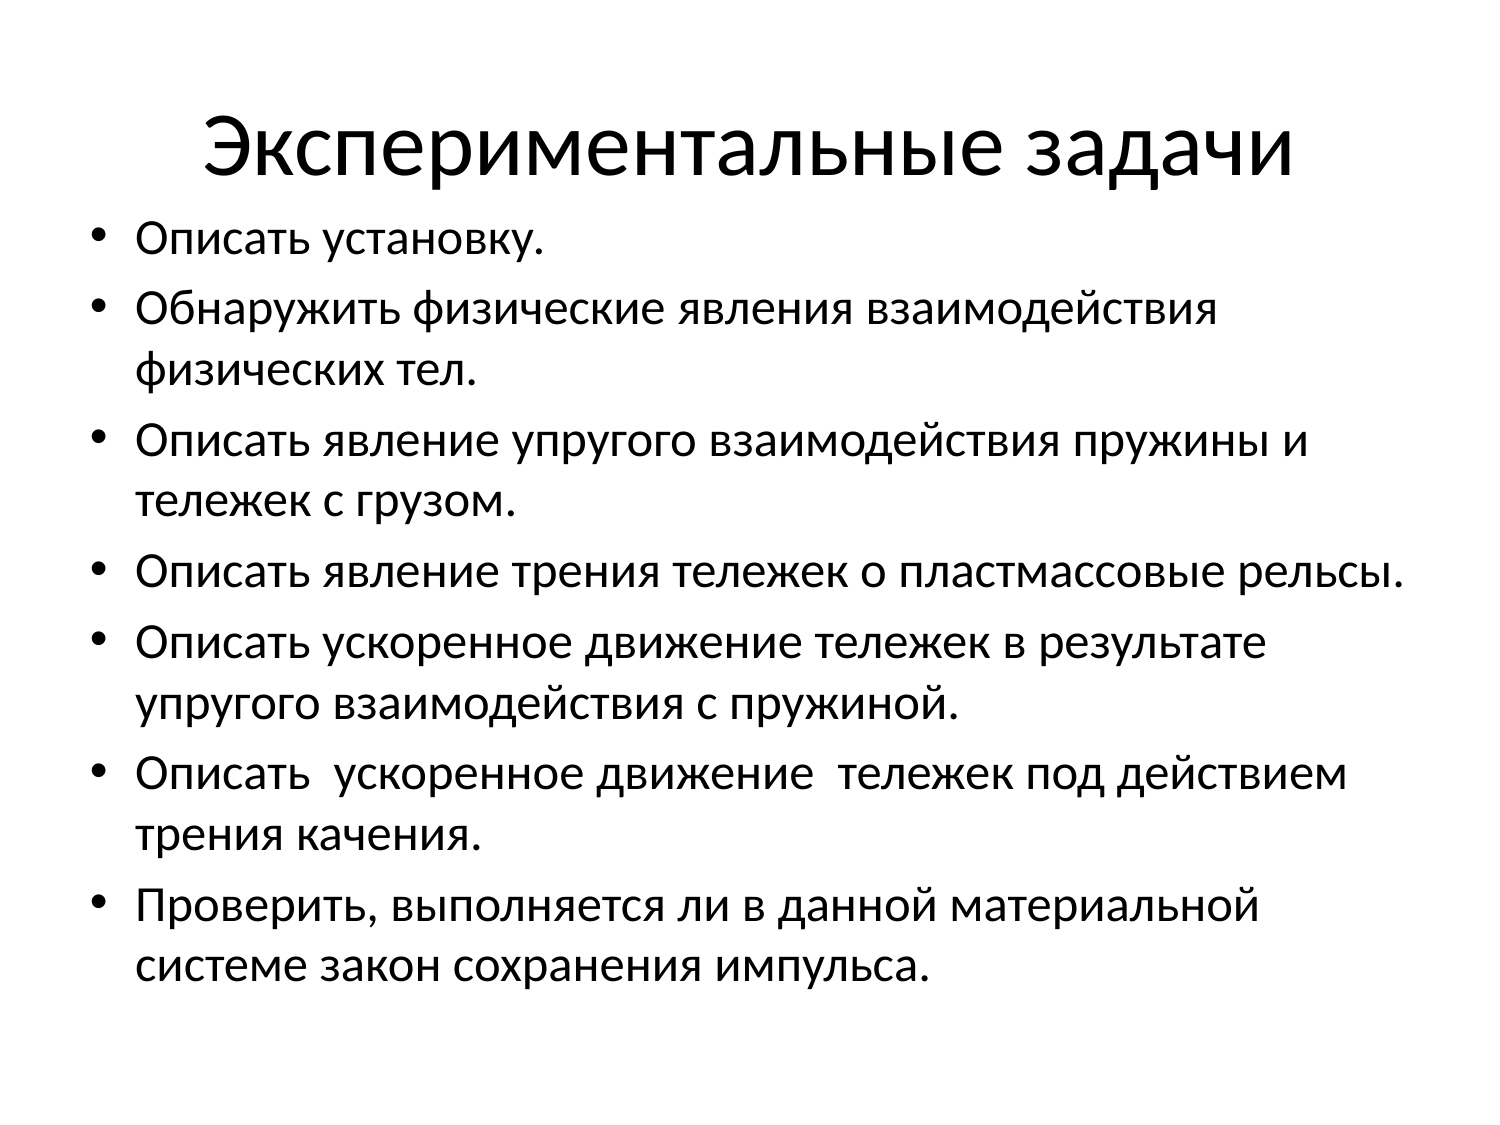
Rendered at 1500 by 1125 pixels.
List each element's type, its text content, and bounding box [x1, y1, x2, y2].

text_box Описать установку. Обнаружить физические явления взаимодействия физических тел. Описать явление упругого взаимодействия пружины и тележек с грузом. Описать явление трения тележек о пластмассовые рельсы. Описать ускоренное движение тележек в результате упругого взаимодействия с пружиной. Описать ускоренное движение тележек под действием трения качения. Проверить, выполняется ли в данной материальной системе закон сохранения импульса. [74, 196, 1425, 1071]
text_box Экспериментальные задачи [74, 45, 1425, 196]
